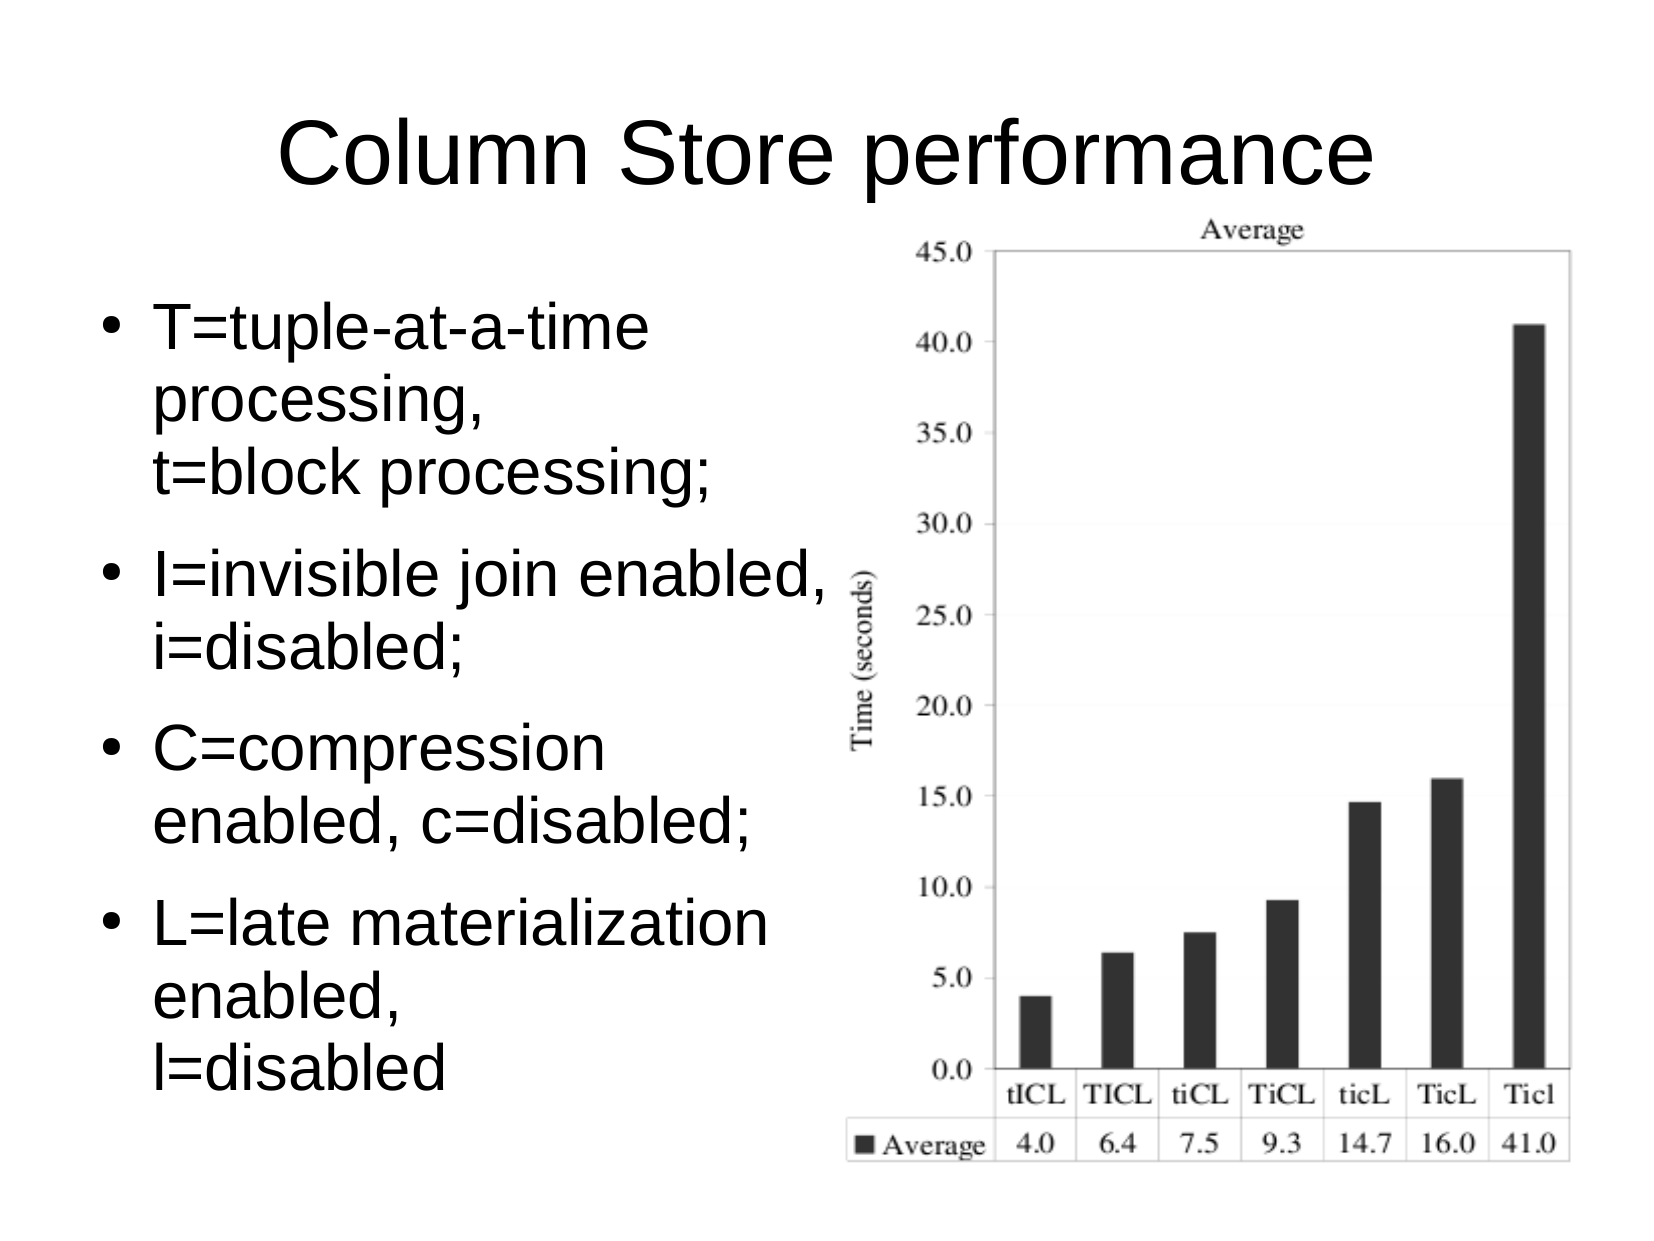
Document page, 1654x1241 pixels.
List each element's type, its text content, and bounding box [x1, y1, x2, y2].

title Column Store performance [82, 56, 1571, 250]
list T=tuple-at-a-time processing, t=block processing; I=invisible join enabled, i=disabled; C=compression enabled, c=disabled; L=late materialization enabled, l=disabled [82, 290, 840, 1109]
picture [840, 209, 1583, 1170]
